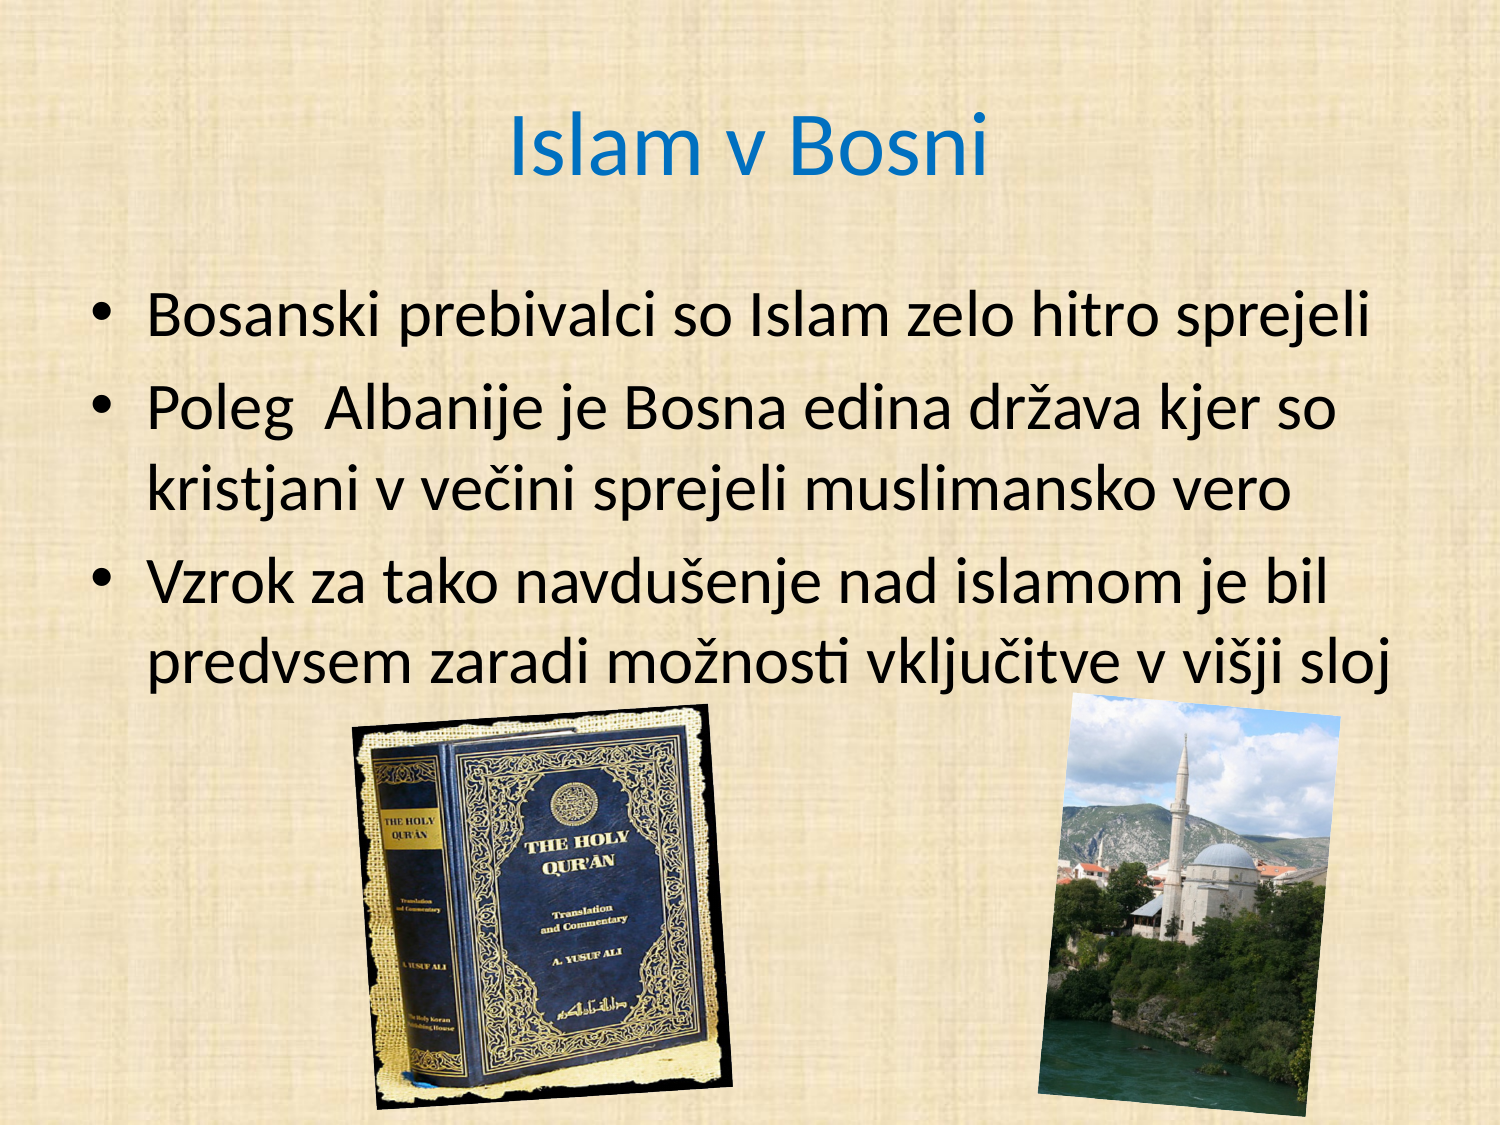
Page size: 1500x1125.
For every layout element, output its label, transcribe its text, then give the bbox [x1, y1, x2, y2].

title Islam v Bosni [75, 45, 1425, 233]
picture [0, 0, 1500, 1125]
list Bosanski prebivalci so Islam zelo hitro sprejeli Poleg Albanije je Bosna edina država kjer so kristjani v večini sprejeli muslimansko vero Vzrok za tako navdušenje nad islamom je bil predvsem zaradi možnosti vključitve v višji sloj [75, 262, 1425, 1005]
